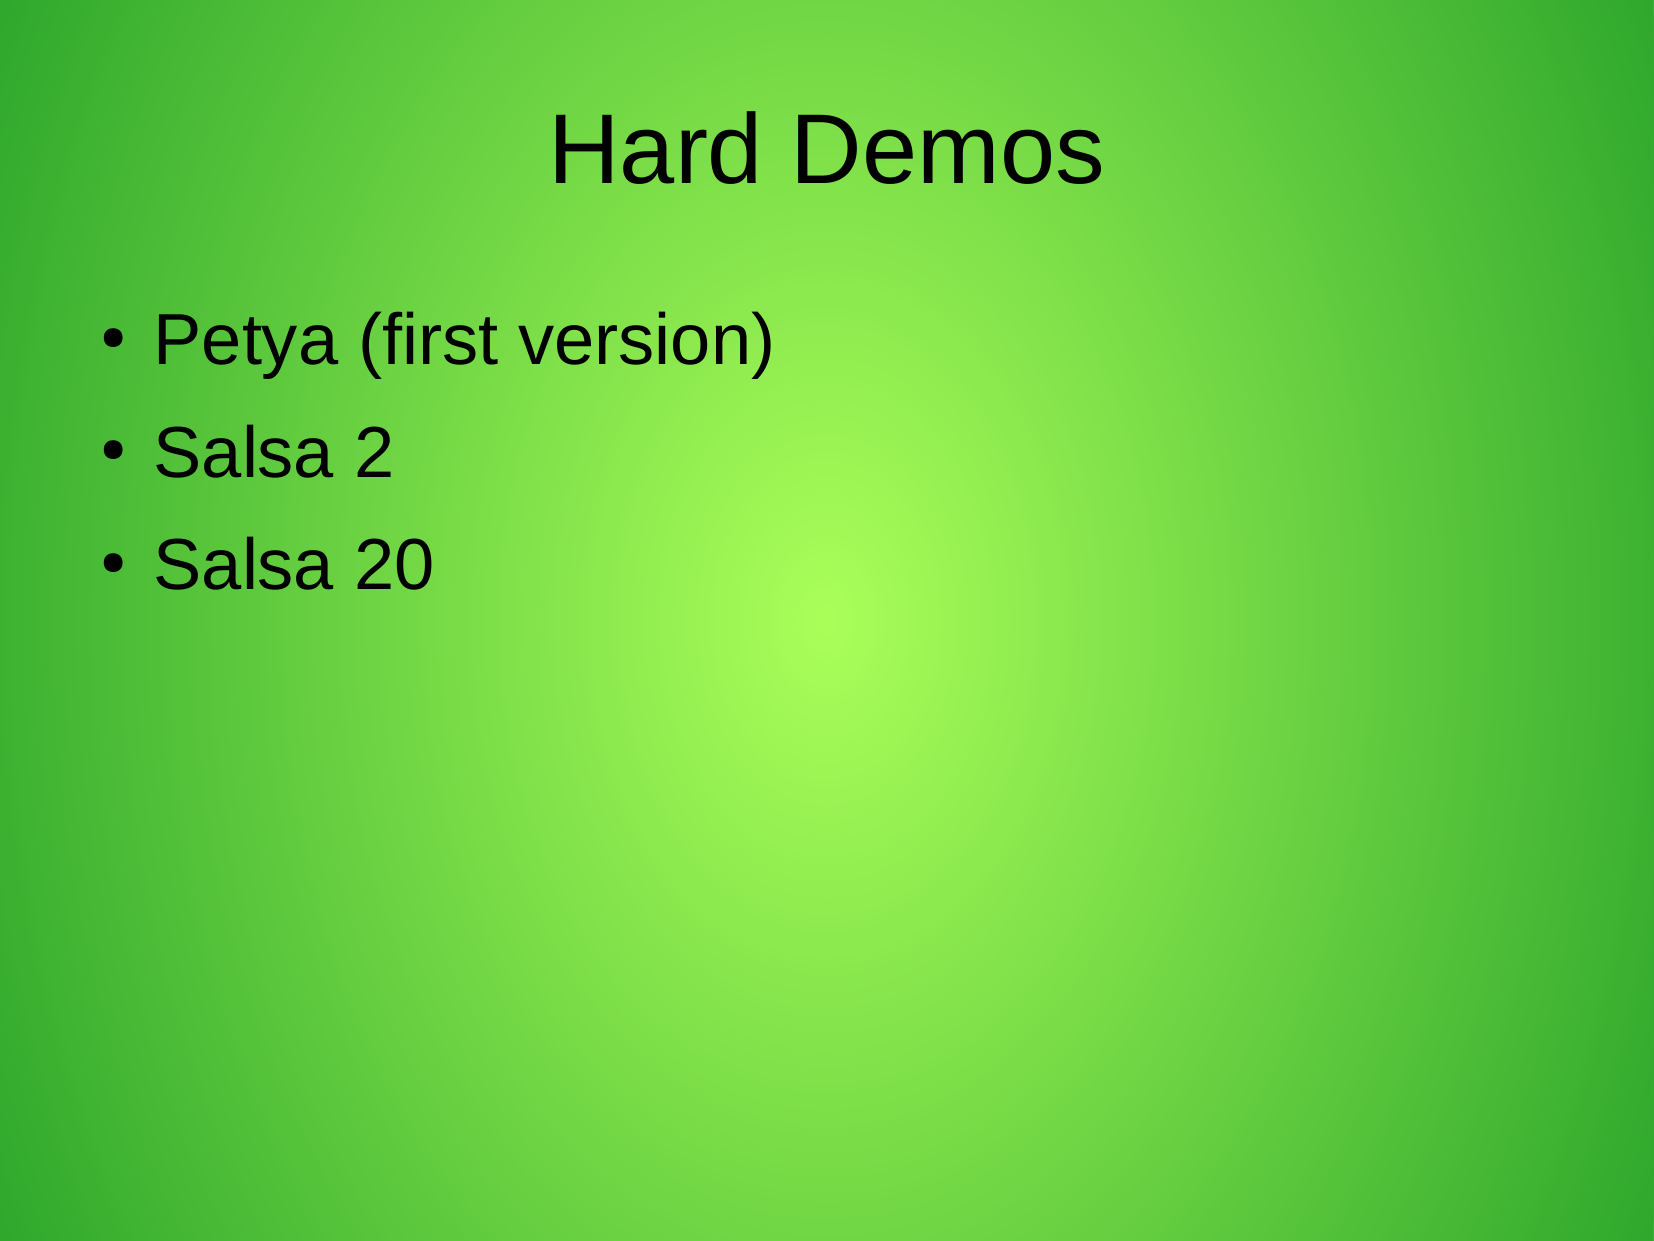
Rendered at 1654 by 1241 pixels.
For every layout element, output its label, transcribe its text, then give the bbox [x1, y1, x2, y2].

title Hard Demos [82, 47, 1571, 252]
list Petya (first version) Salsa 2 Salsa 20 [82, 299, 1571, 1019]
